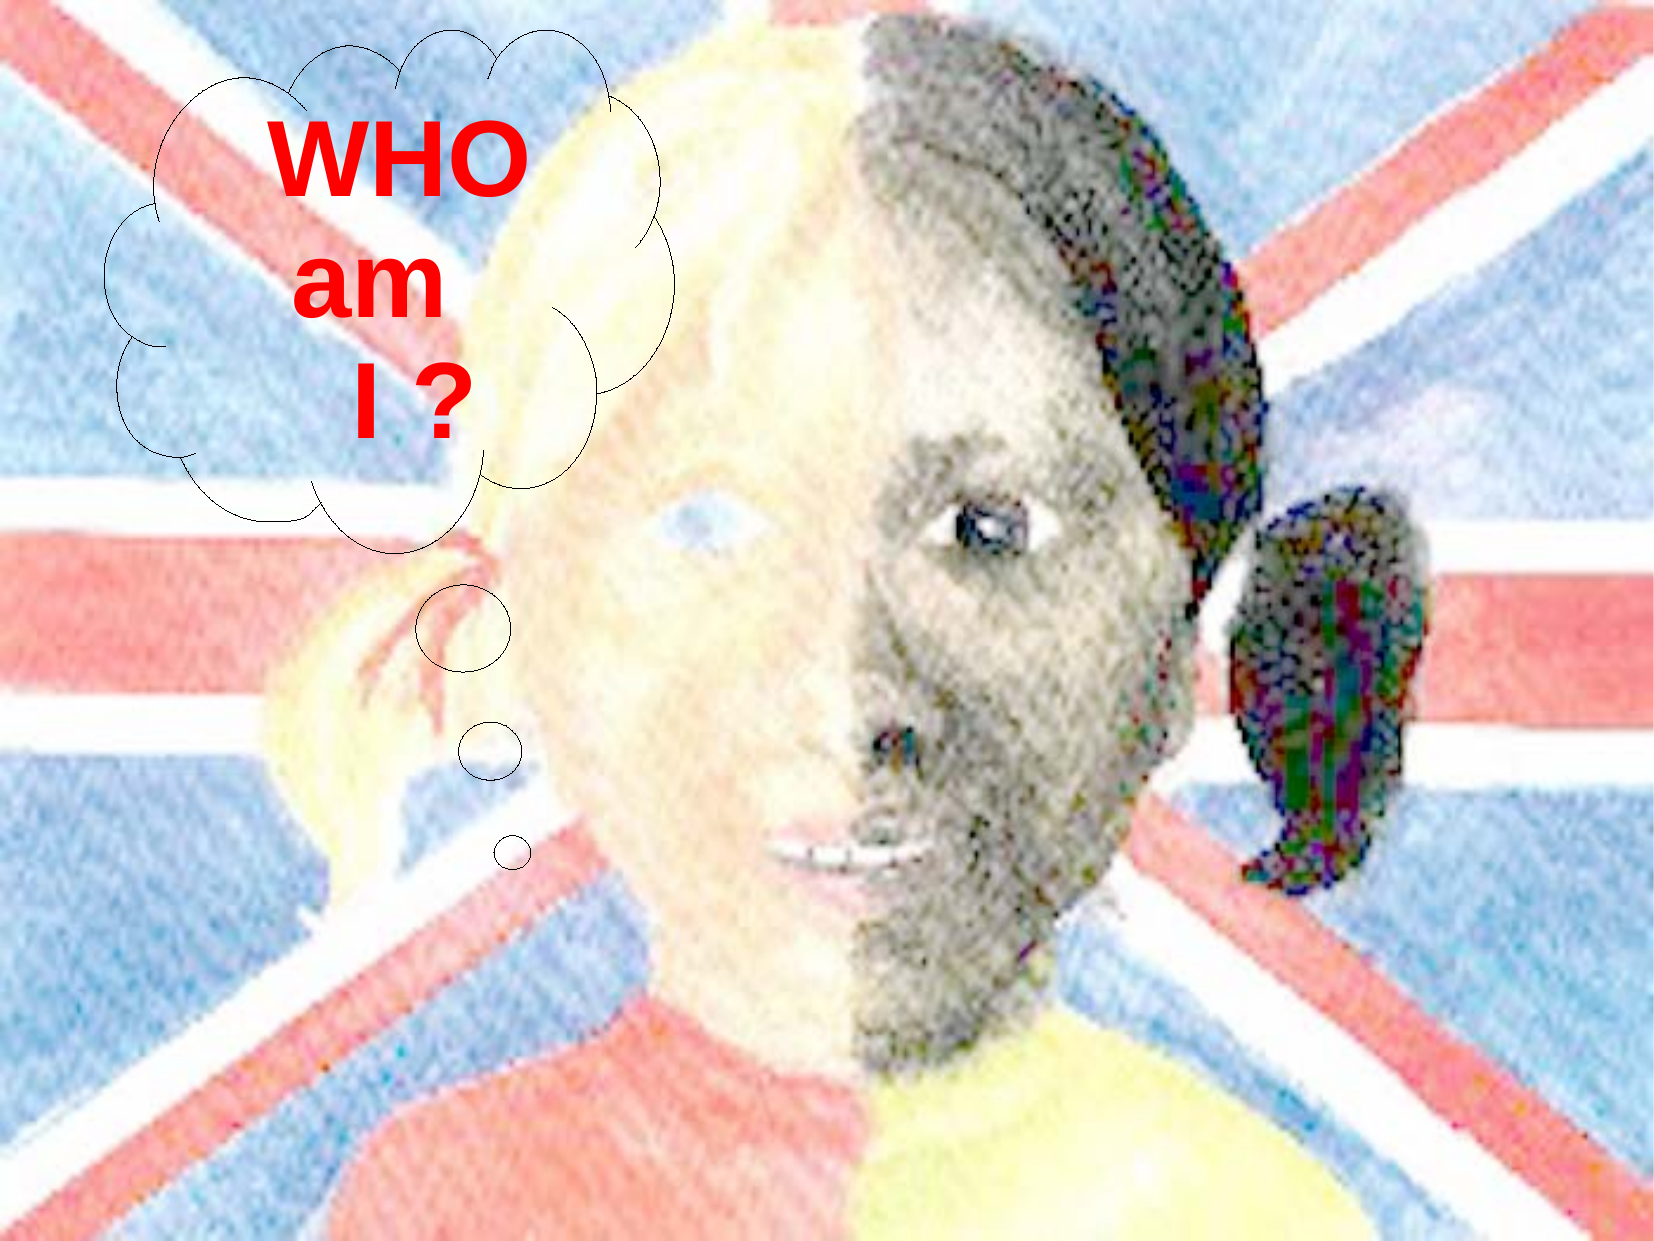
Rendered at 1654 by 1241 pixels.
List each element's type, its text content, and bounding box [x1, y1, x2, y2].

text_box WHO am I ? [104, 30, 675, 554]
picture [0, 0, 1654, 1241]
text_box WHO am I ? [415, 584, 511, 673]
text_box WHO am I ? [458, 722, 522, 781]
text_box WHO am I ? [493, 835, 531, 870]
